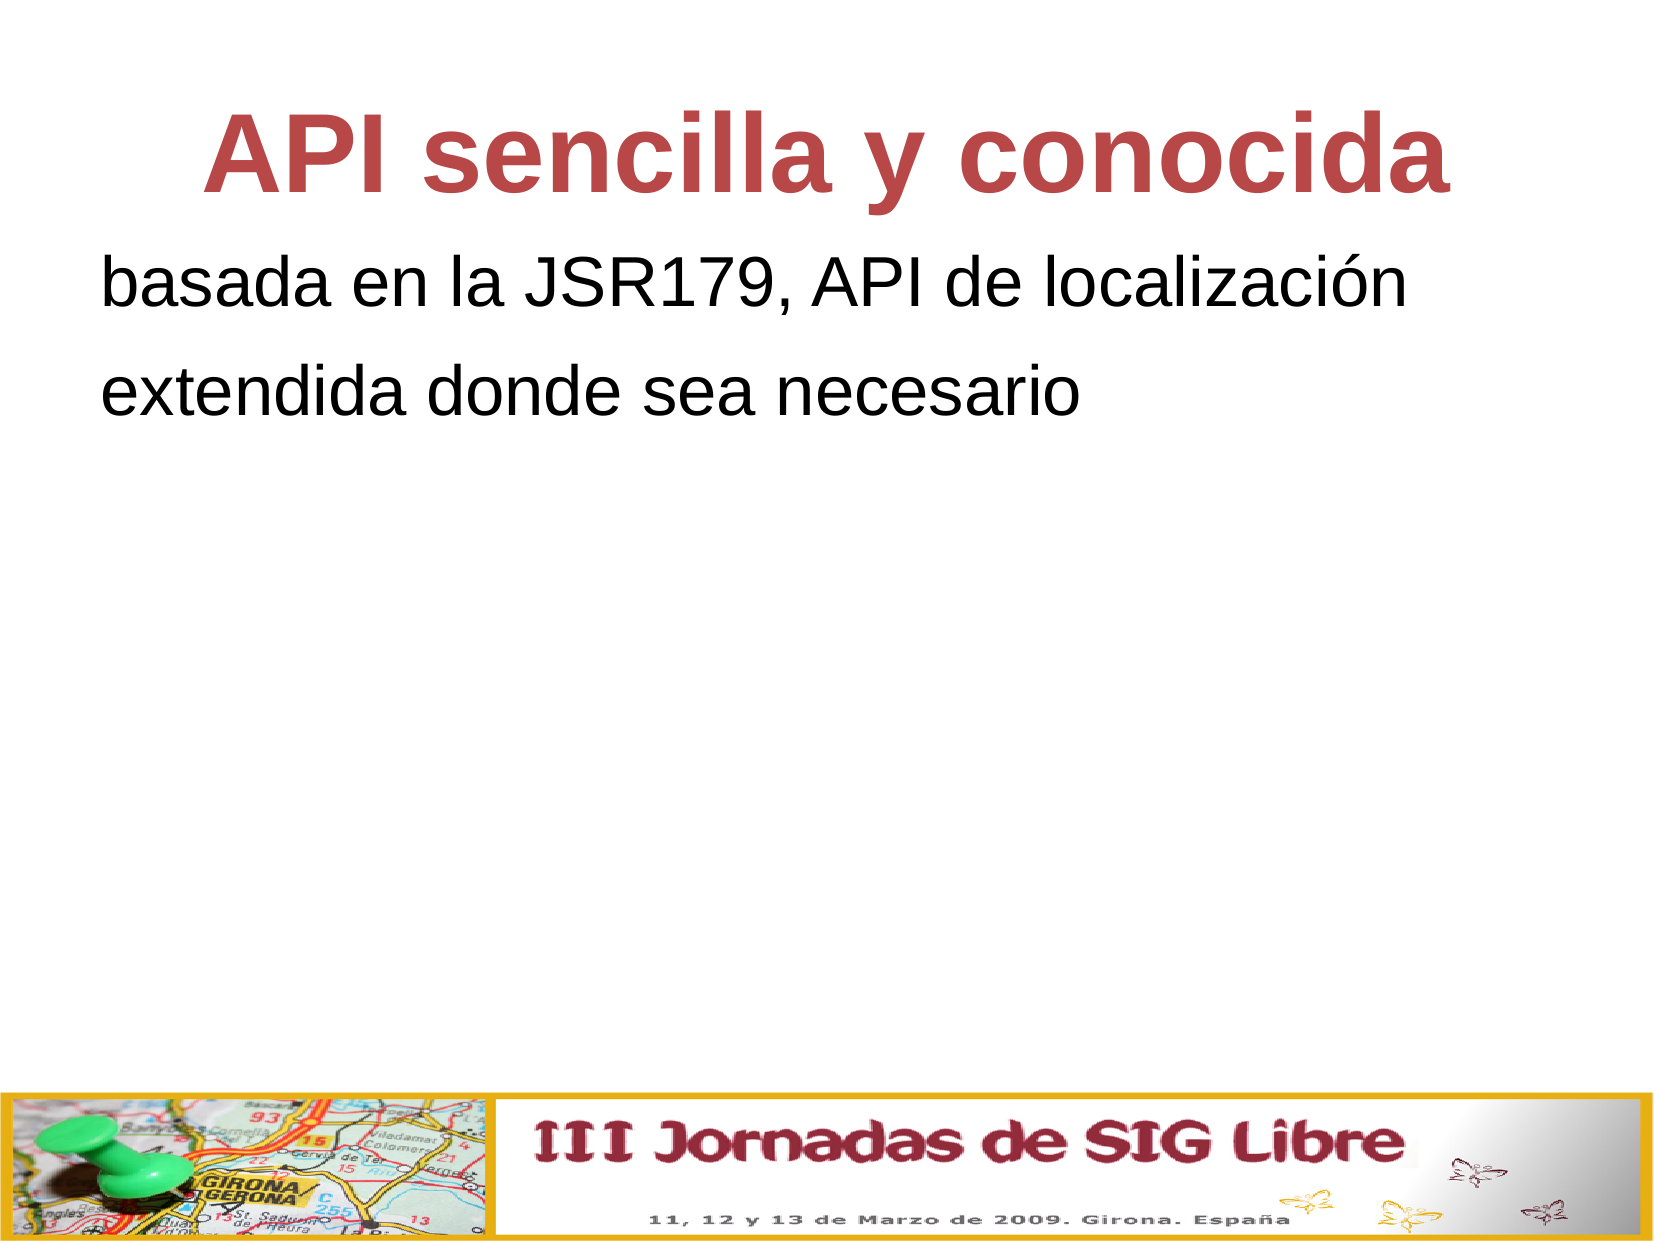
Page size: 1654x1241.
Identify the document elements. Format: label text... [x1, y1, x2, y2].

picture [0, 1092, 1654, 1241]
list basada en la JSR179, API de localización extendida donde sea necesario [82, 242, 1571, 1047]
title API sencilla y conocida [82, 56, 1571, 242]
